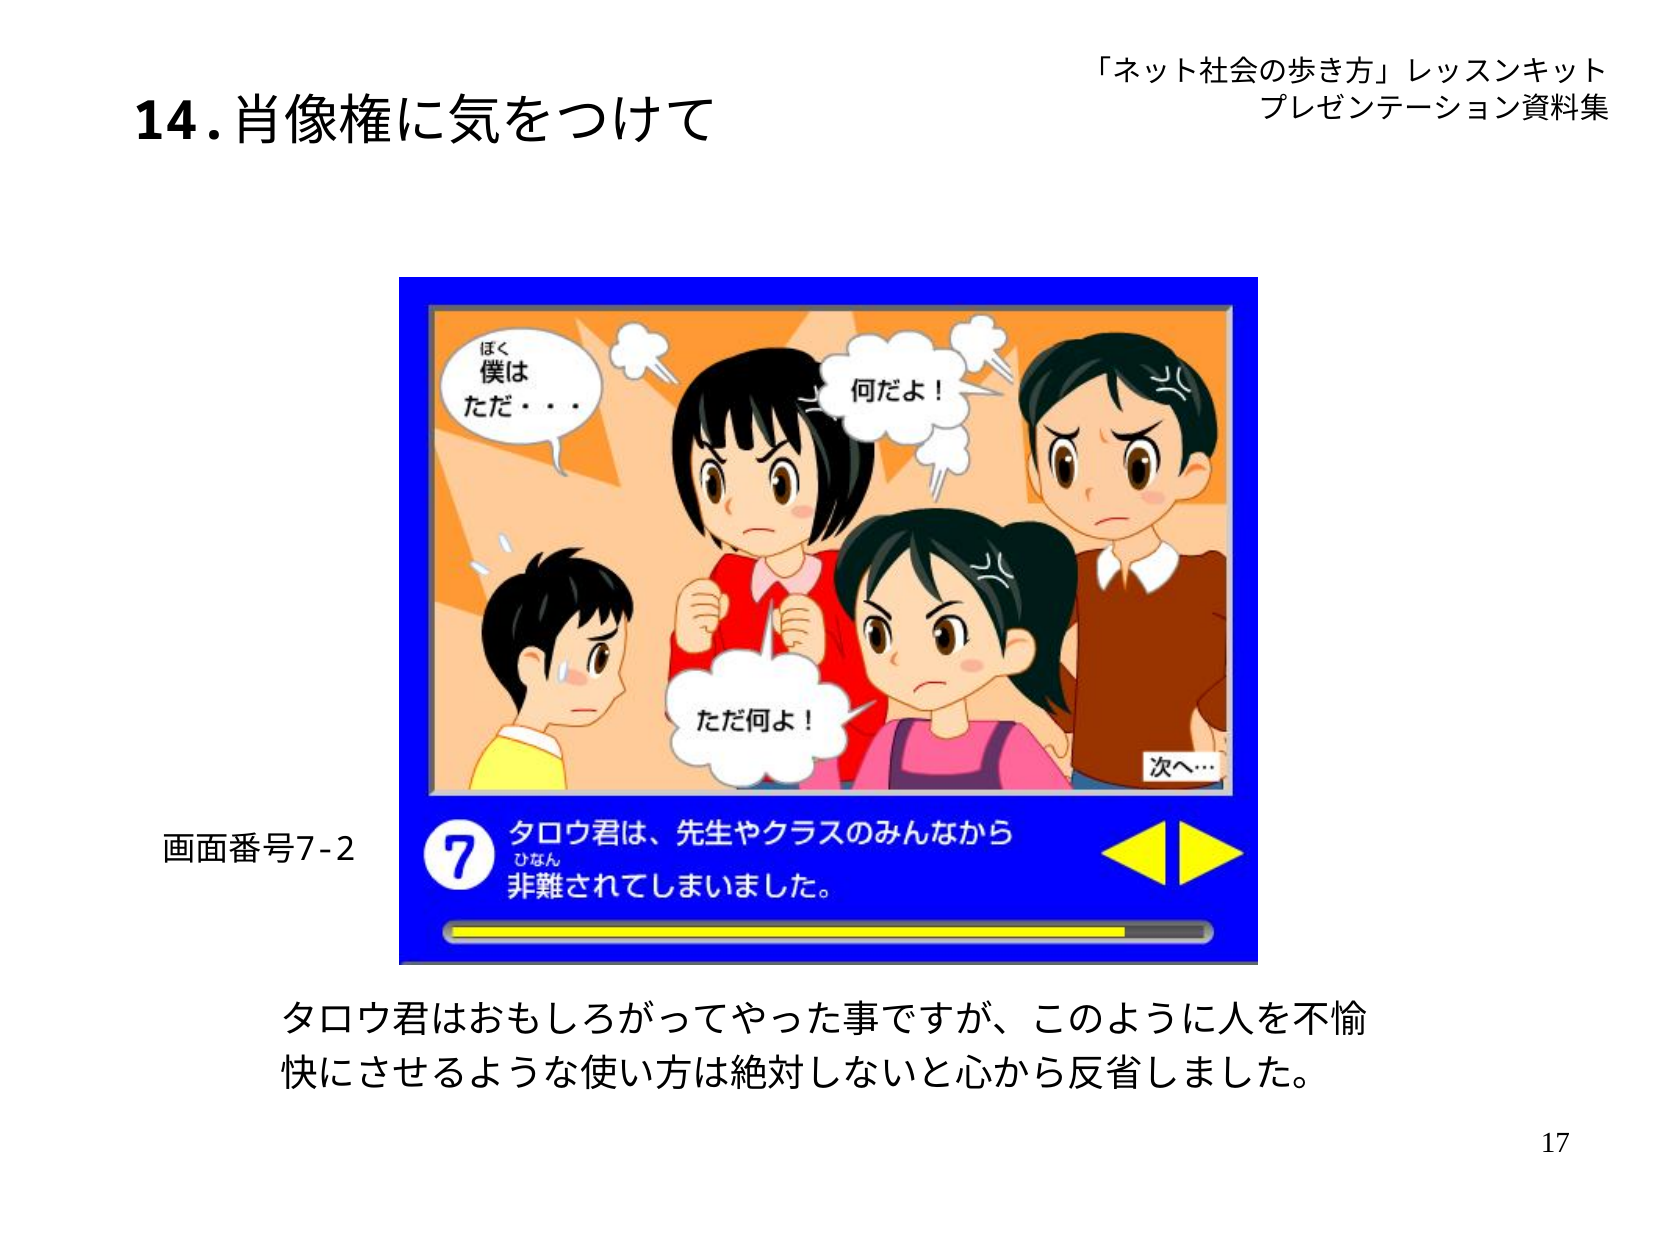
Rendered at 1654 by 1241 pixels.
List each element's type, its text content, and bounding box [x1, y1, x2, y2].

text_box 「ネット社会の歩き方」レッスンキット プレゼンテーション資料集 [1062, 44, 1625, 134]
text_box タロウ君はおもしろがってやった事ですが、このように人を不愉快にさせるような使い方は絶対しないと心から反省しました。 [265, 981, 1418, 1105]
picture [399, 277, 1258, 965]
text_box 画面番号7-2 [147, 826, 384, 875]
text_box 14.肖像権に気をつけて [118, 88, 1093, 158]
